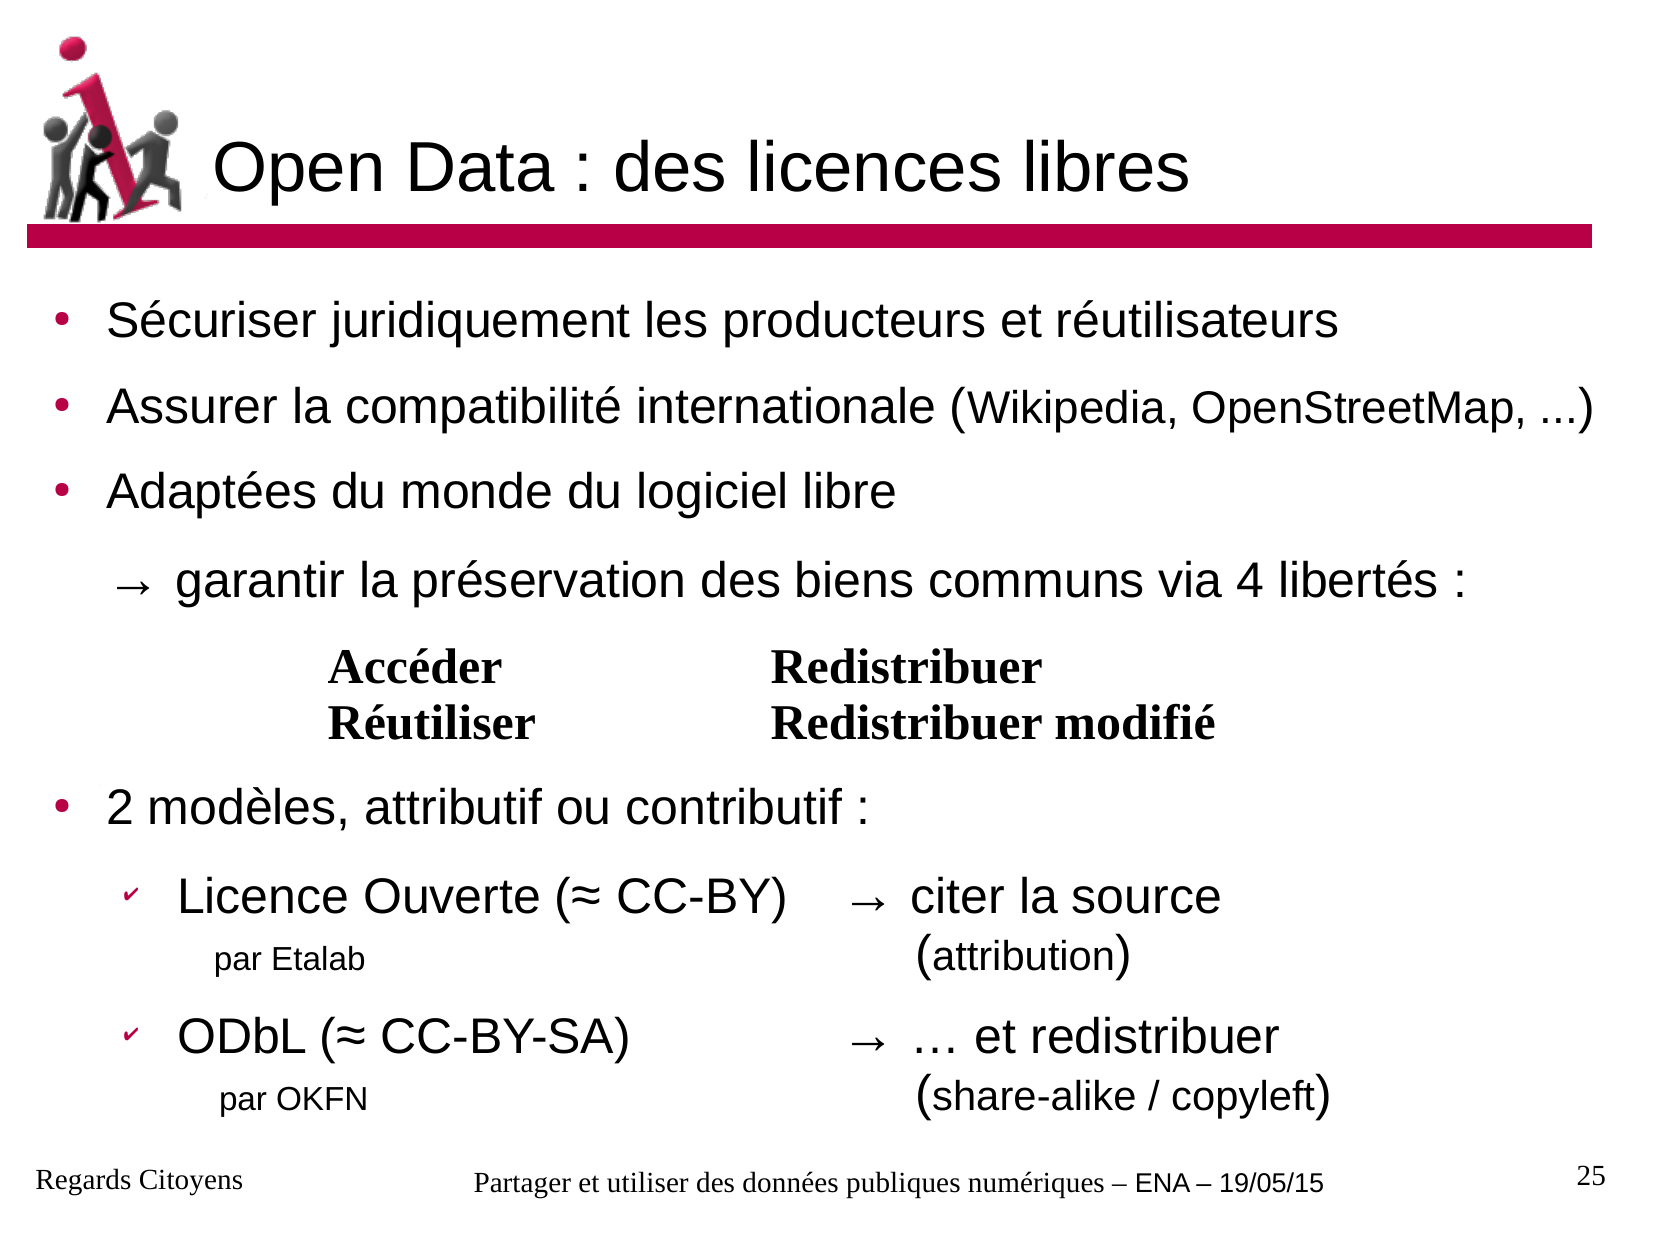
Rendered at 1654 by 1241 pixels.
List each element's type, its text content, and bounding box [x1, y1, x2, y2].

list Sécuriser juridiquement les producteurs et réutilisateurs Assurer la compatibilité internationale (Wikipedia, OpenStreetMap, ...) Adaptées du monde du logiciel libre → garantir la préservation des biens communs via 4 libertés : Accéder Redistribuer Réutiliser Redistribuer modifié 2 modèles, attributif ou contributif : Licence Ouverte (≈ CC-BY) → citer la source par Etalab (attribution) ODbL (≈ CC-BY-SA) → … et redistribuer par OKFN (share-alike / copyleft) [35, 292, 1627, 1112]
picture [27, 31, 208, 224]
title Open Data : des licences libres [213, 70, 1648, 264]
